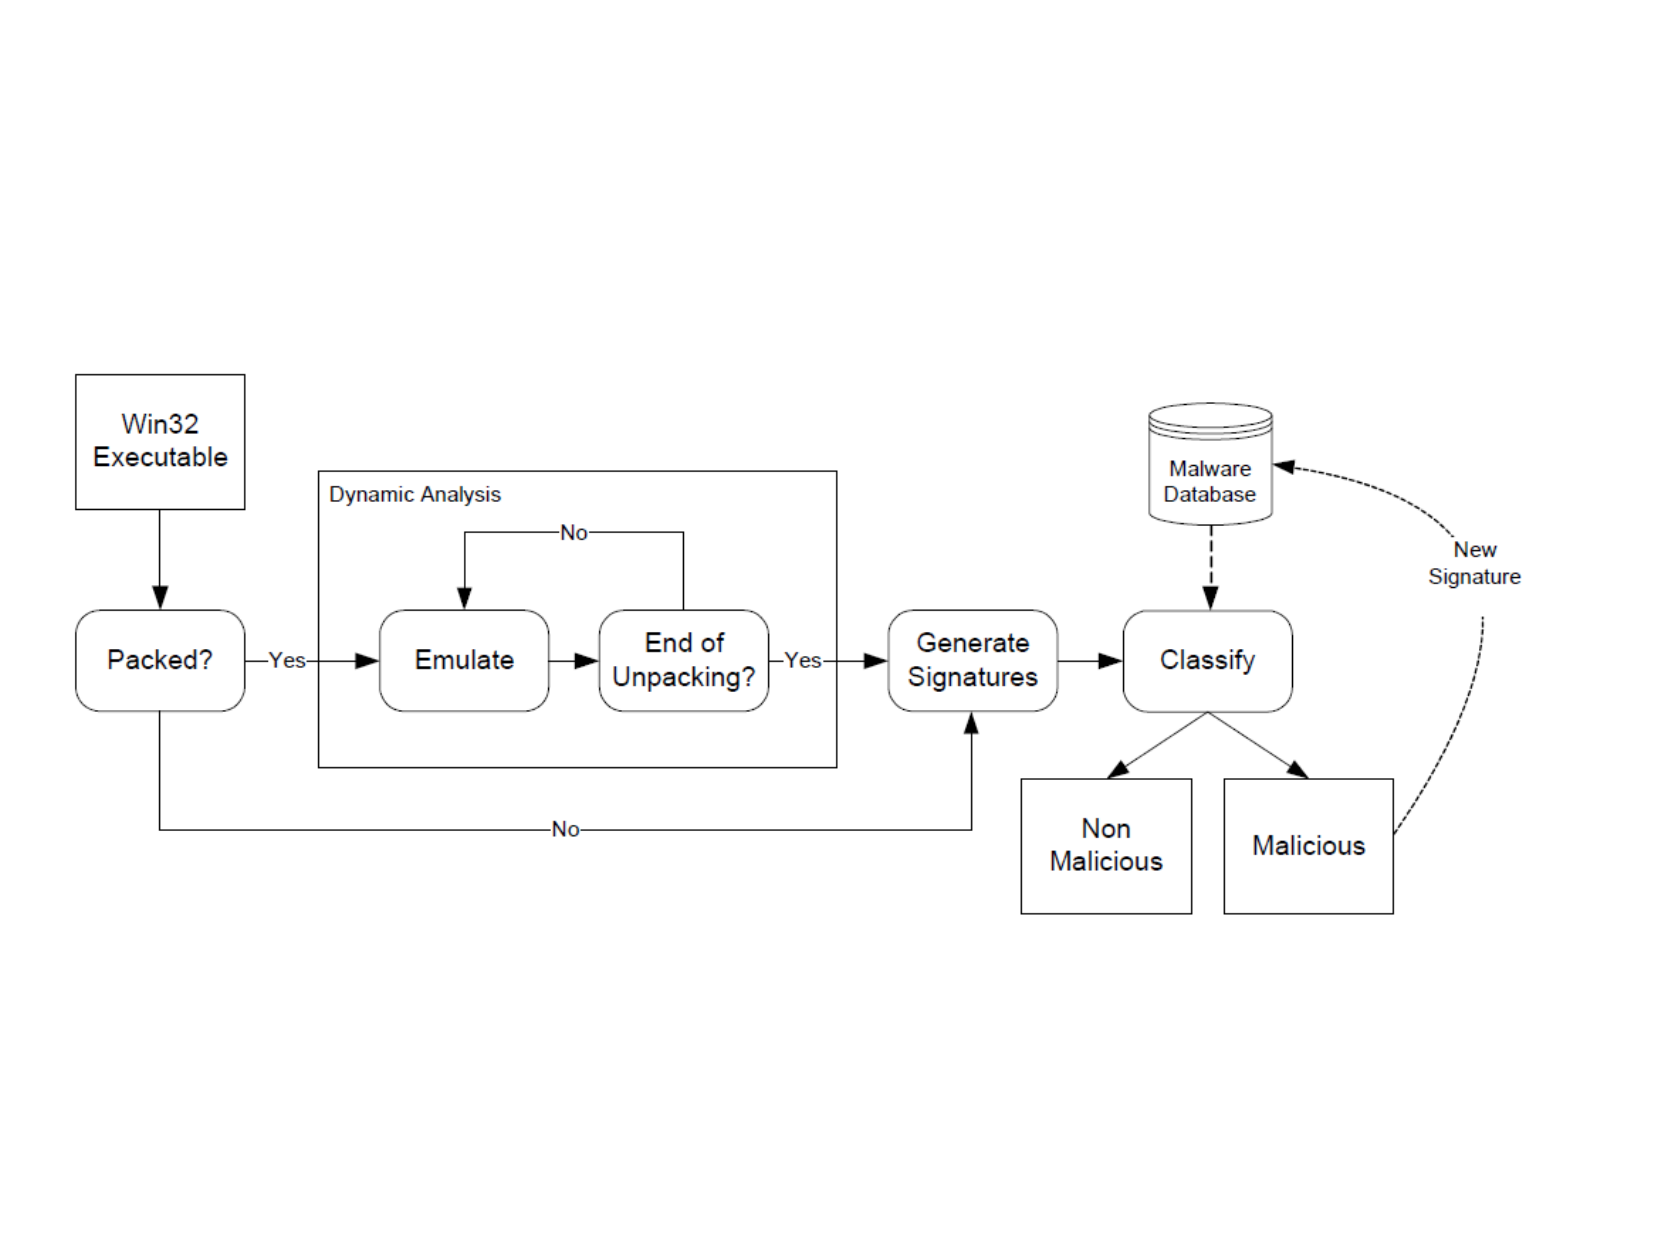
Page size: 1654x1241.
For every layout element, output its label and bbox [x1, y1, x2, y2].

picture [37, 299, 1566, 936]
